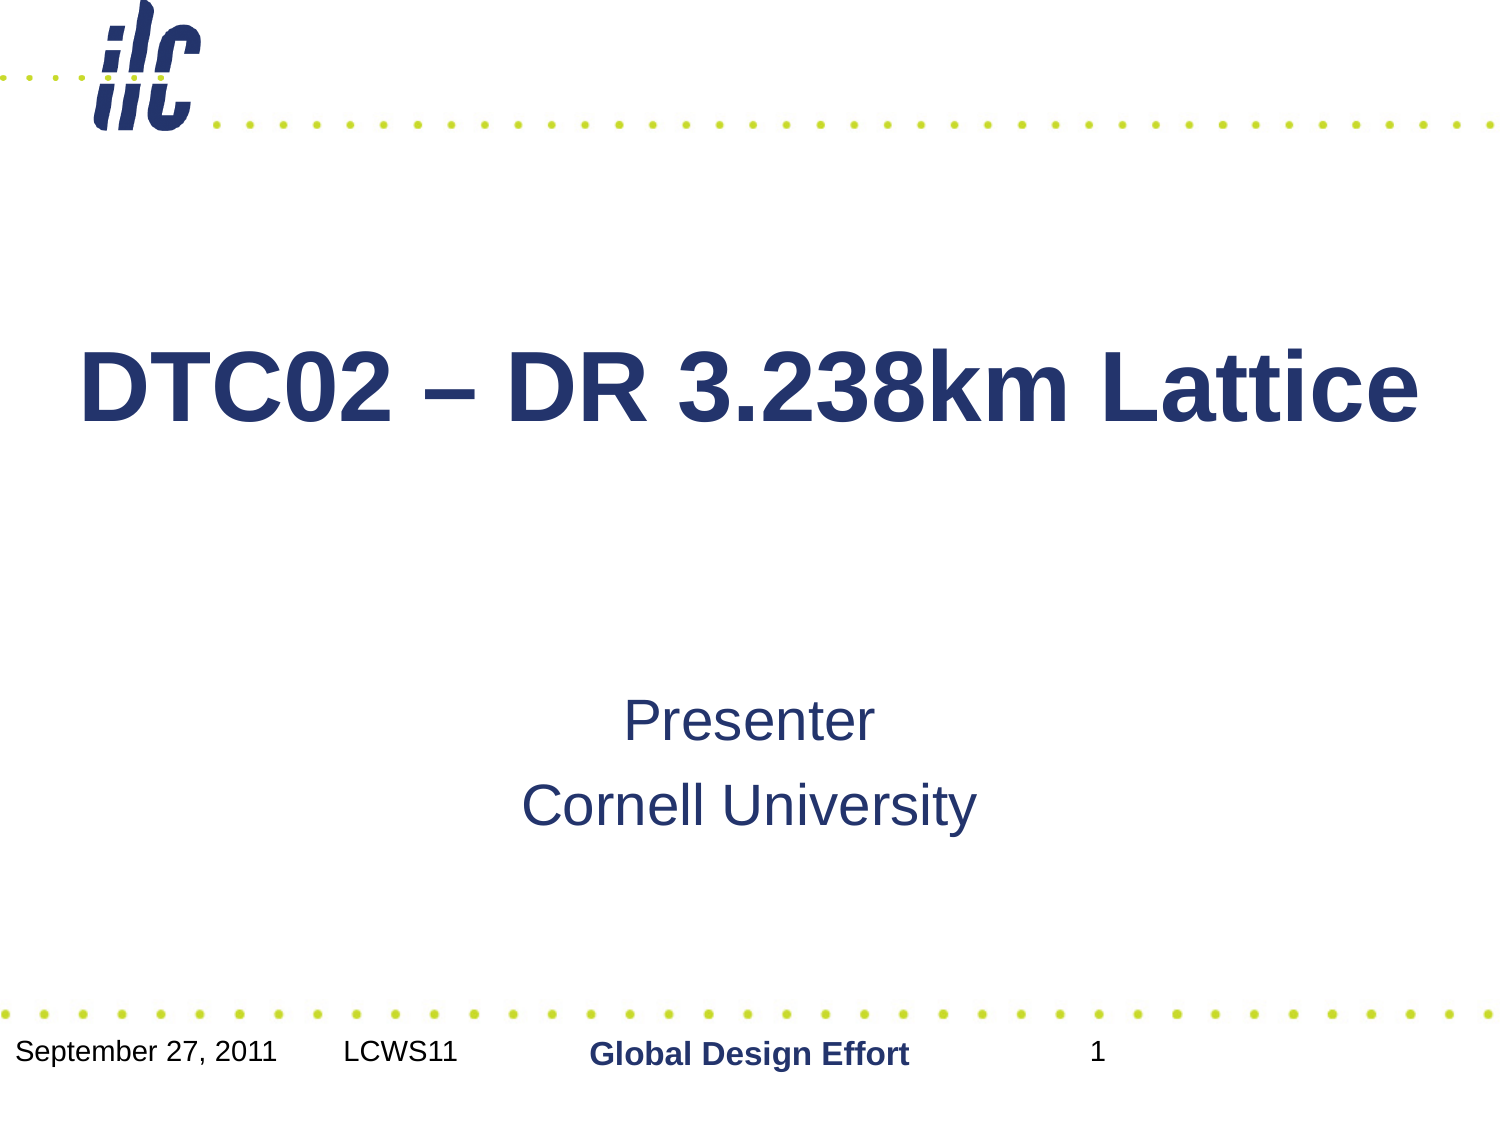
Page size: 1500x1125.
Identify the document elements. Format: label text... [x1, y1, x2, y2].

text_box September 27, 2011 LCWS11 [0, 1025, 512, 1125]
subtitle Presenter Cornell University [225, 675, 1276, 963]
text_box Global Design Effort [512, 1025, 988, 1125]
text_box 1 [1074, 1025, 1500, 1125]
title DTC02 – DR 3.238km Lattice [24, 249, 1475, 513]
